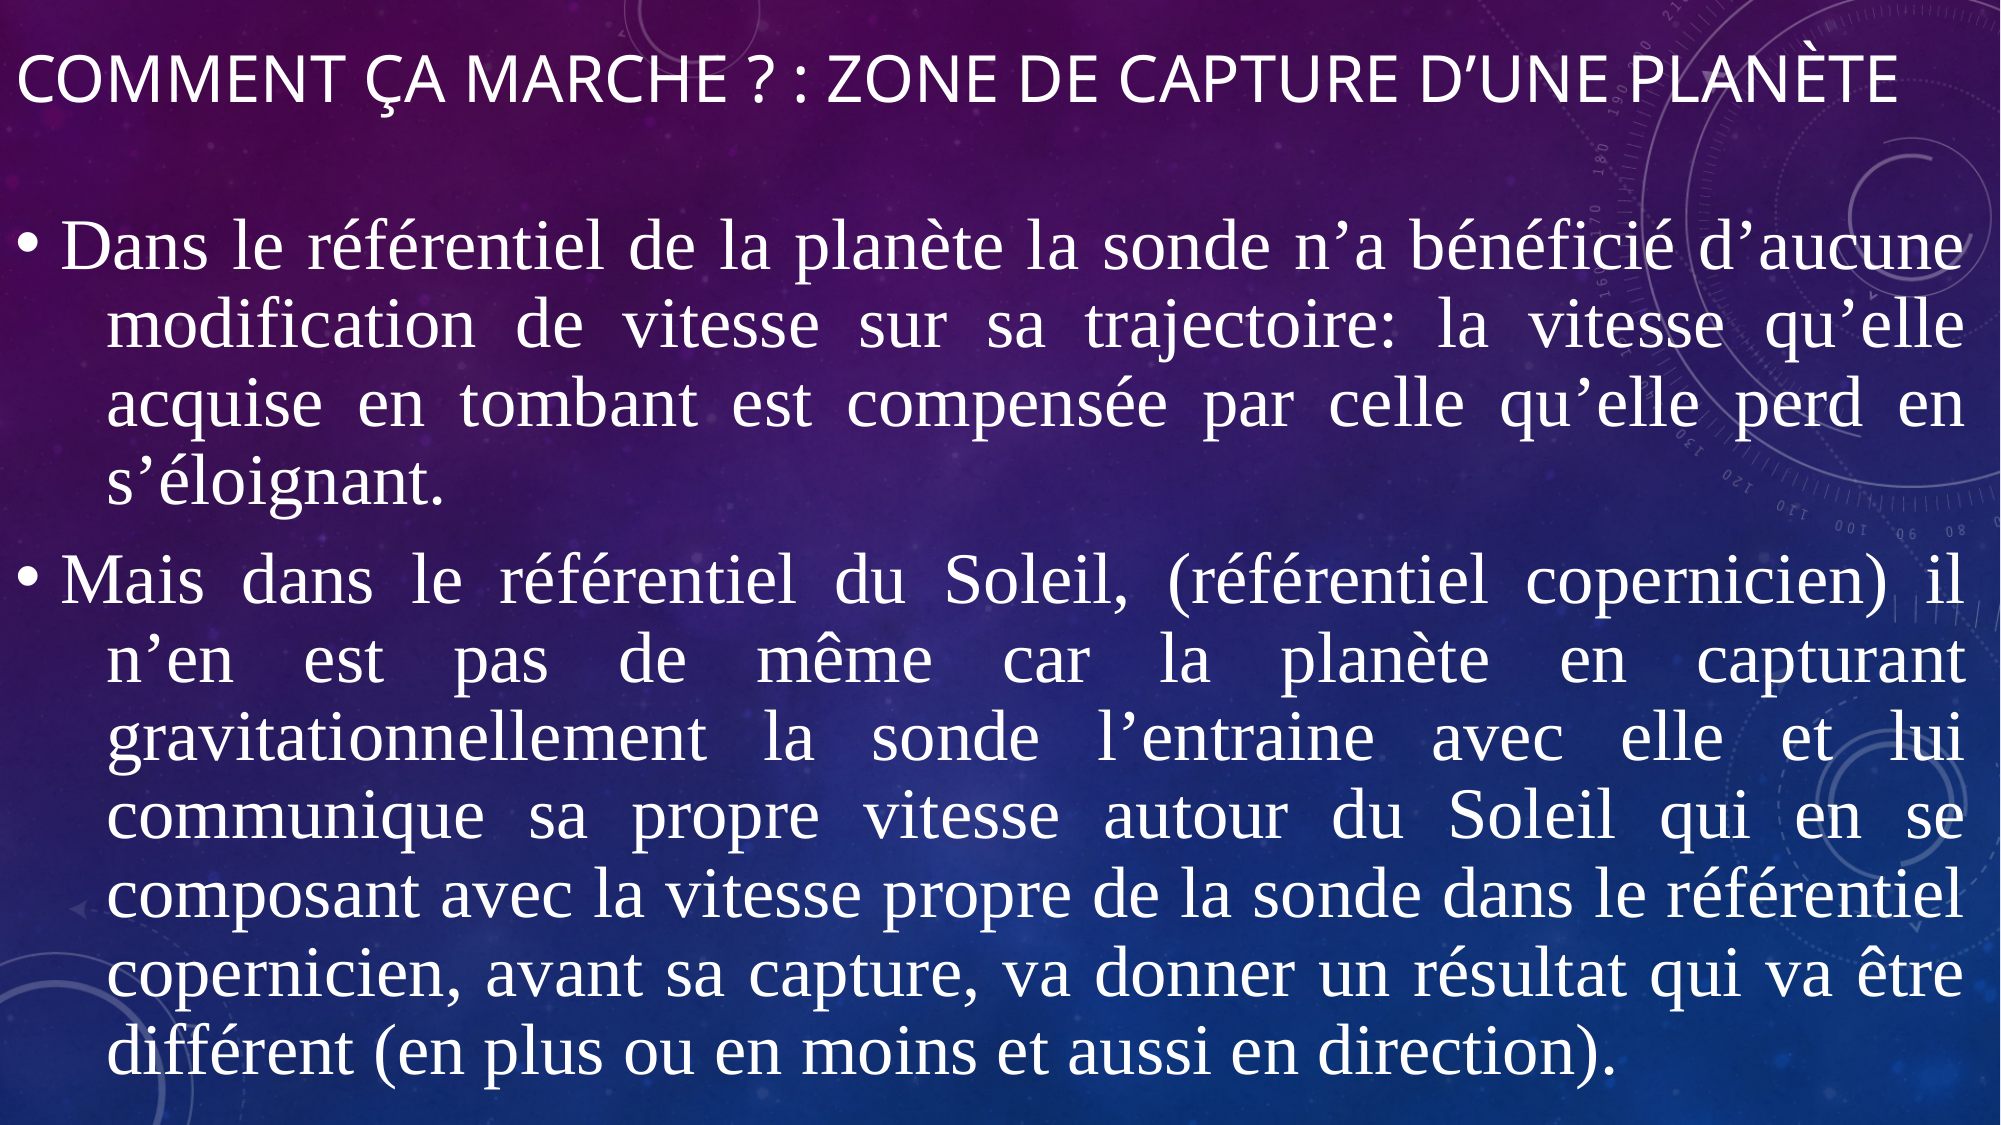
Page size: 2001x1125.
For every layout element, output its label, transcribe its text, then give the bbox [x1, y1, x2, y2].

title Comment ça marche ? : Zone de capture d’une planète [0, 0, 2000, 154]
list Dans le référentiel de la planète la sonde n’a bénéficié d’aucune modification de vitesse sur sa trajectoire: la vitesse qu’elle acquise en tombant est compensée par celle qu’elle perd en s’éloignant. Mais dans le référentiel du Soleil, (référentiel copernicien) il n’en est pas de même car la planète en capturant gravitationnellement la sonde l’entraine avec elle et lui communique sa propre vitesse autour du Soleil qui en se composant avec la vitesse propre de la sonde dans le référentiel copernicien, avant sa capture, va donner un résultat qui va être différent (en plus ou en moins et aussi en direction). [0, 199, 1986, 1125]
